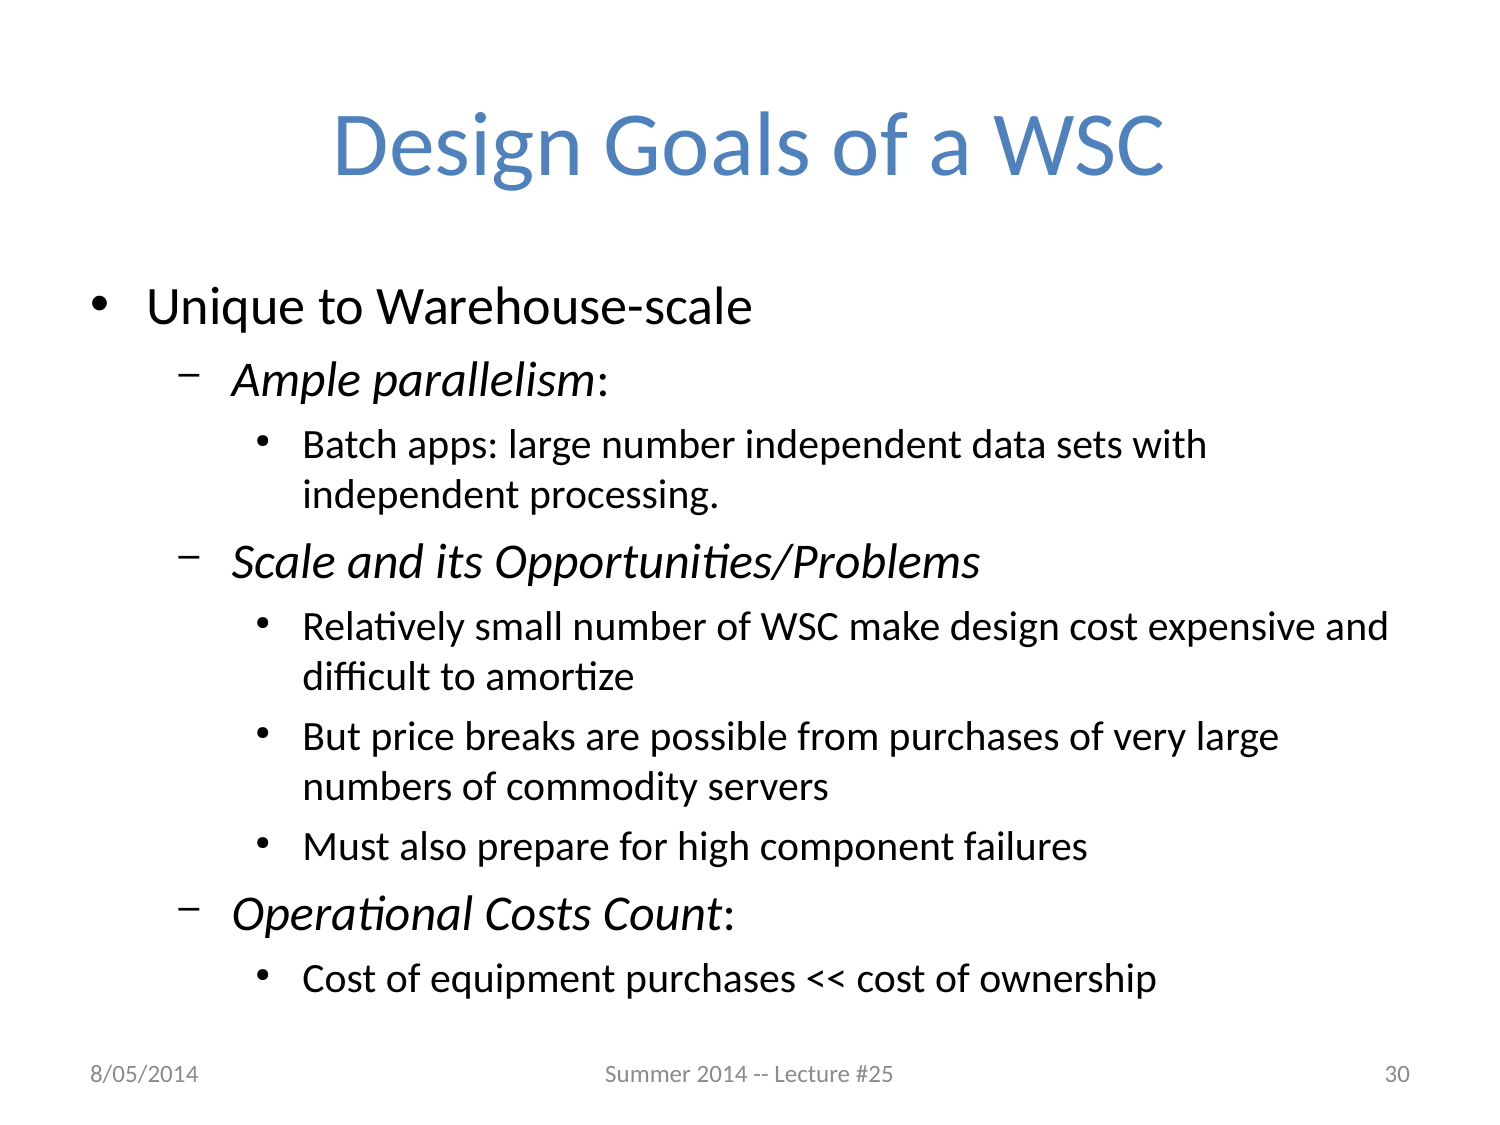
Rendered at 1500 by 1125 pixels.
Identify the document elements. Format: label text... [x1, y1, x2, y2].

slide_number 8/05/2014 [75, 1042, 425, 1103]
footer Summer 2014 -- Lecture #25 [512, 1042, 988, 1103]
slide_number <number> [1074, 1042, 1425, 1103]
list Unique to Warehouse-scale Ample parallelism: Batch apps: large number independent data sets with independent processing. Scale and its Opportunities/Problems Relatively small number of WSC make design cost expensive and difficult to amortize But price breaks are possible from purchases of very large numbers of commodity servers Must also prepare for high component failures Operational Costs Count: Cost of equipment purchases << cost of ownership [75, 262, 1425, 1073]
title Design Goals of a WSC [75, 45, 1425, 233]
